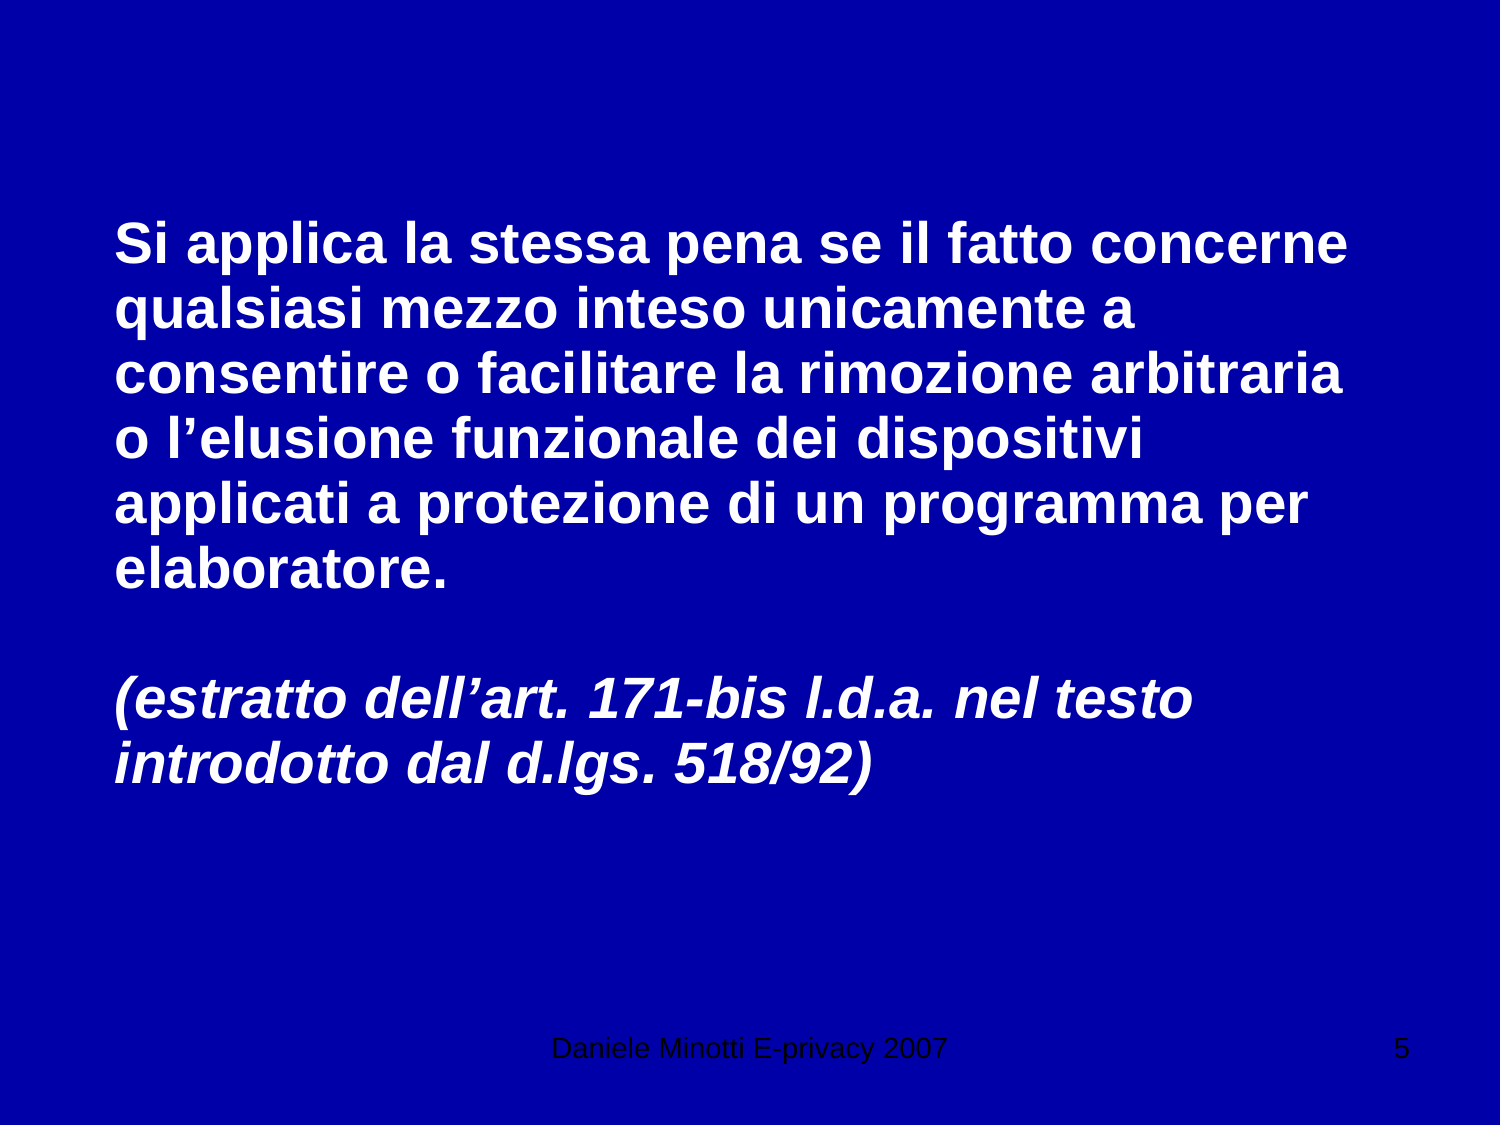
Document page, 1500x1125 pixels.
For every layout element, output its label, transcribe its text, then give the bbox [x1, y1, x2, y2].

title Si applica la stessa pena se il fatto concerne qualsiasi mezzo inteso unicamente a consentire o facilitare la rimozione arbitraria o l’elusione funzionale dei dispositivi applicati a protezione di un programma per elaboratore. (estratto dell’art. 171-bis l.d.a. nel testo introdotto dal d.lgs. 518/92) [100, 137, 1400, 870]
